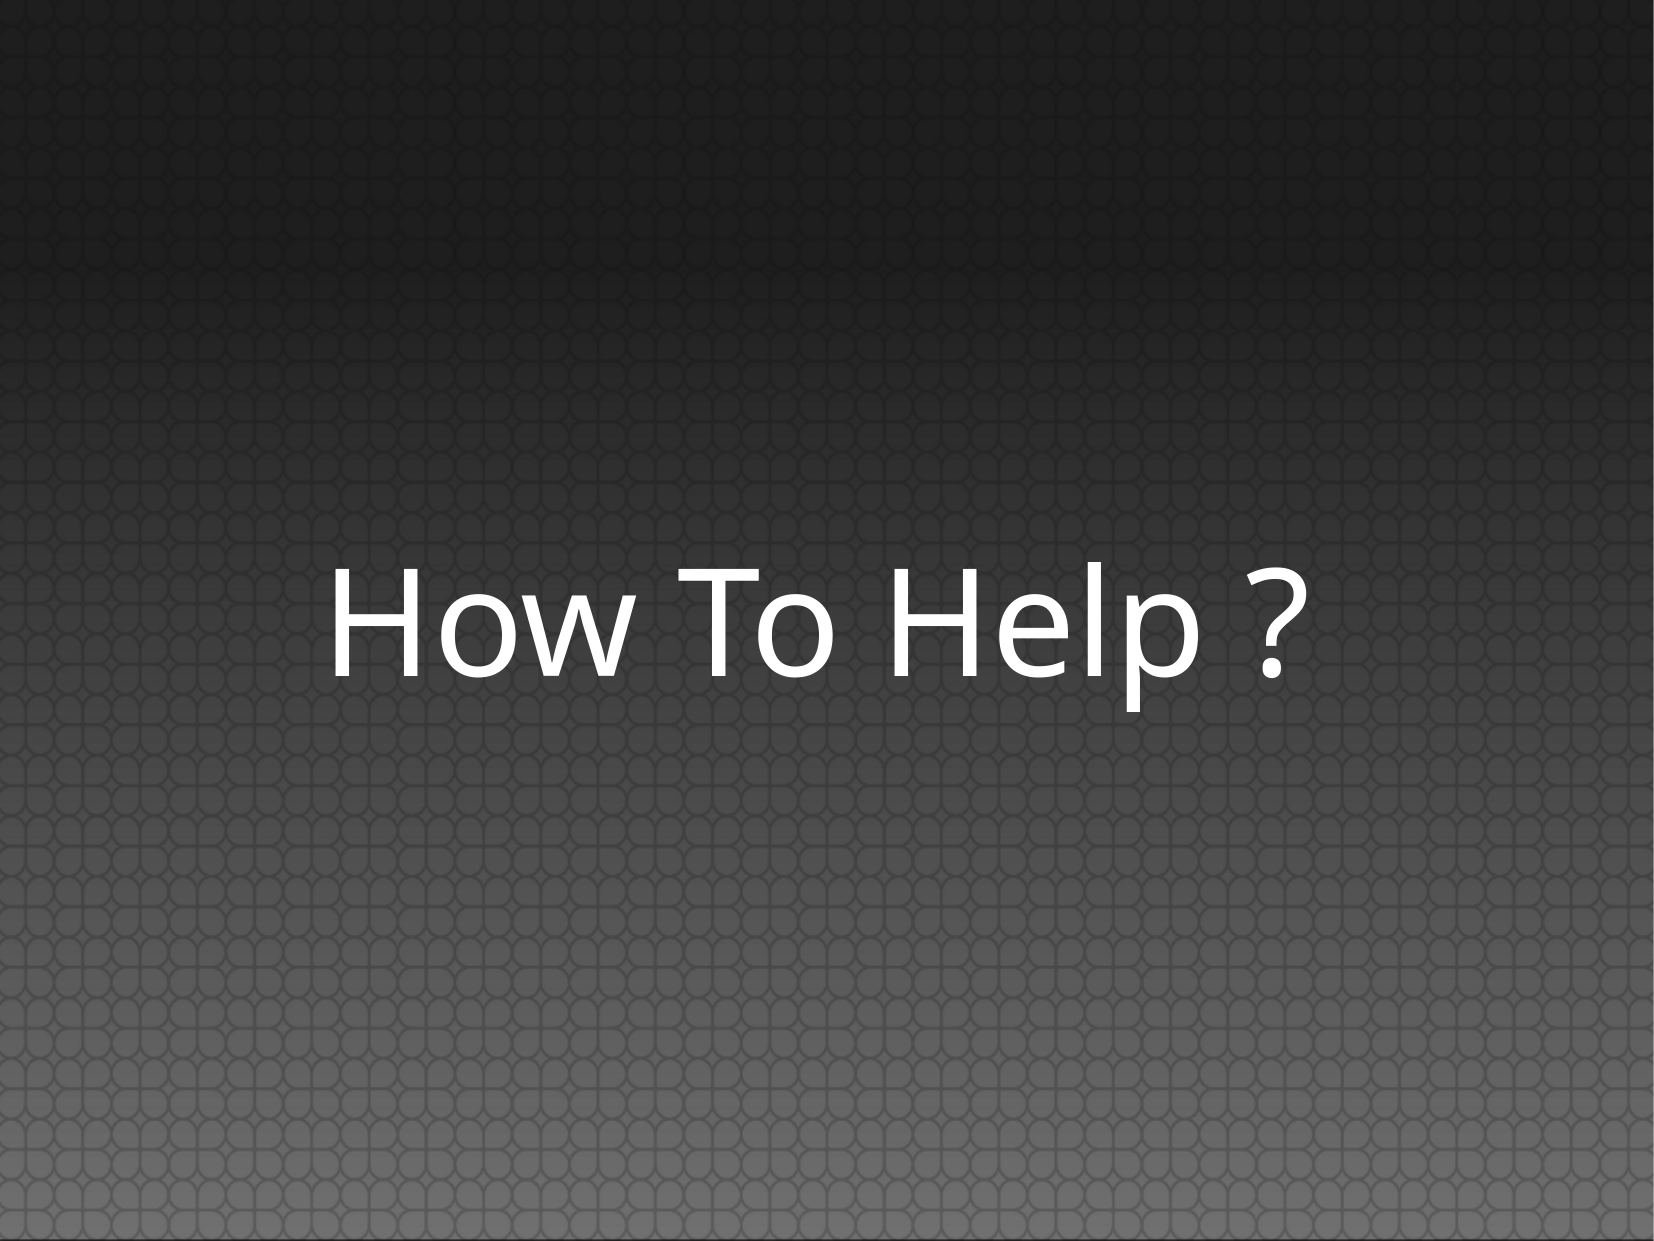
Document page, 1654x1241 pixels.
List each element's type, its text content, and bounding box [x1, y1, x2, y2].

title How To Help ? [72, 525, 1561, 713]
picture [0, 0, 1654, 1241]
